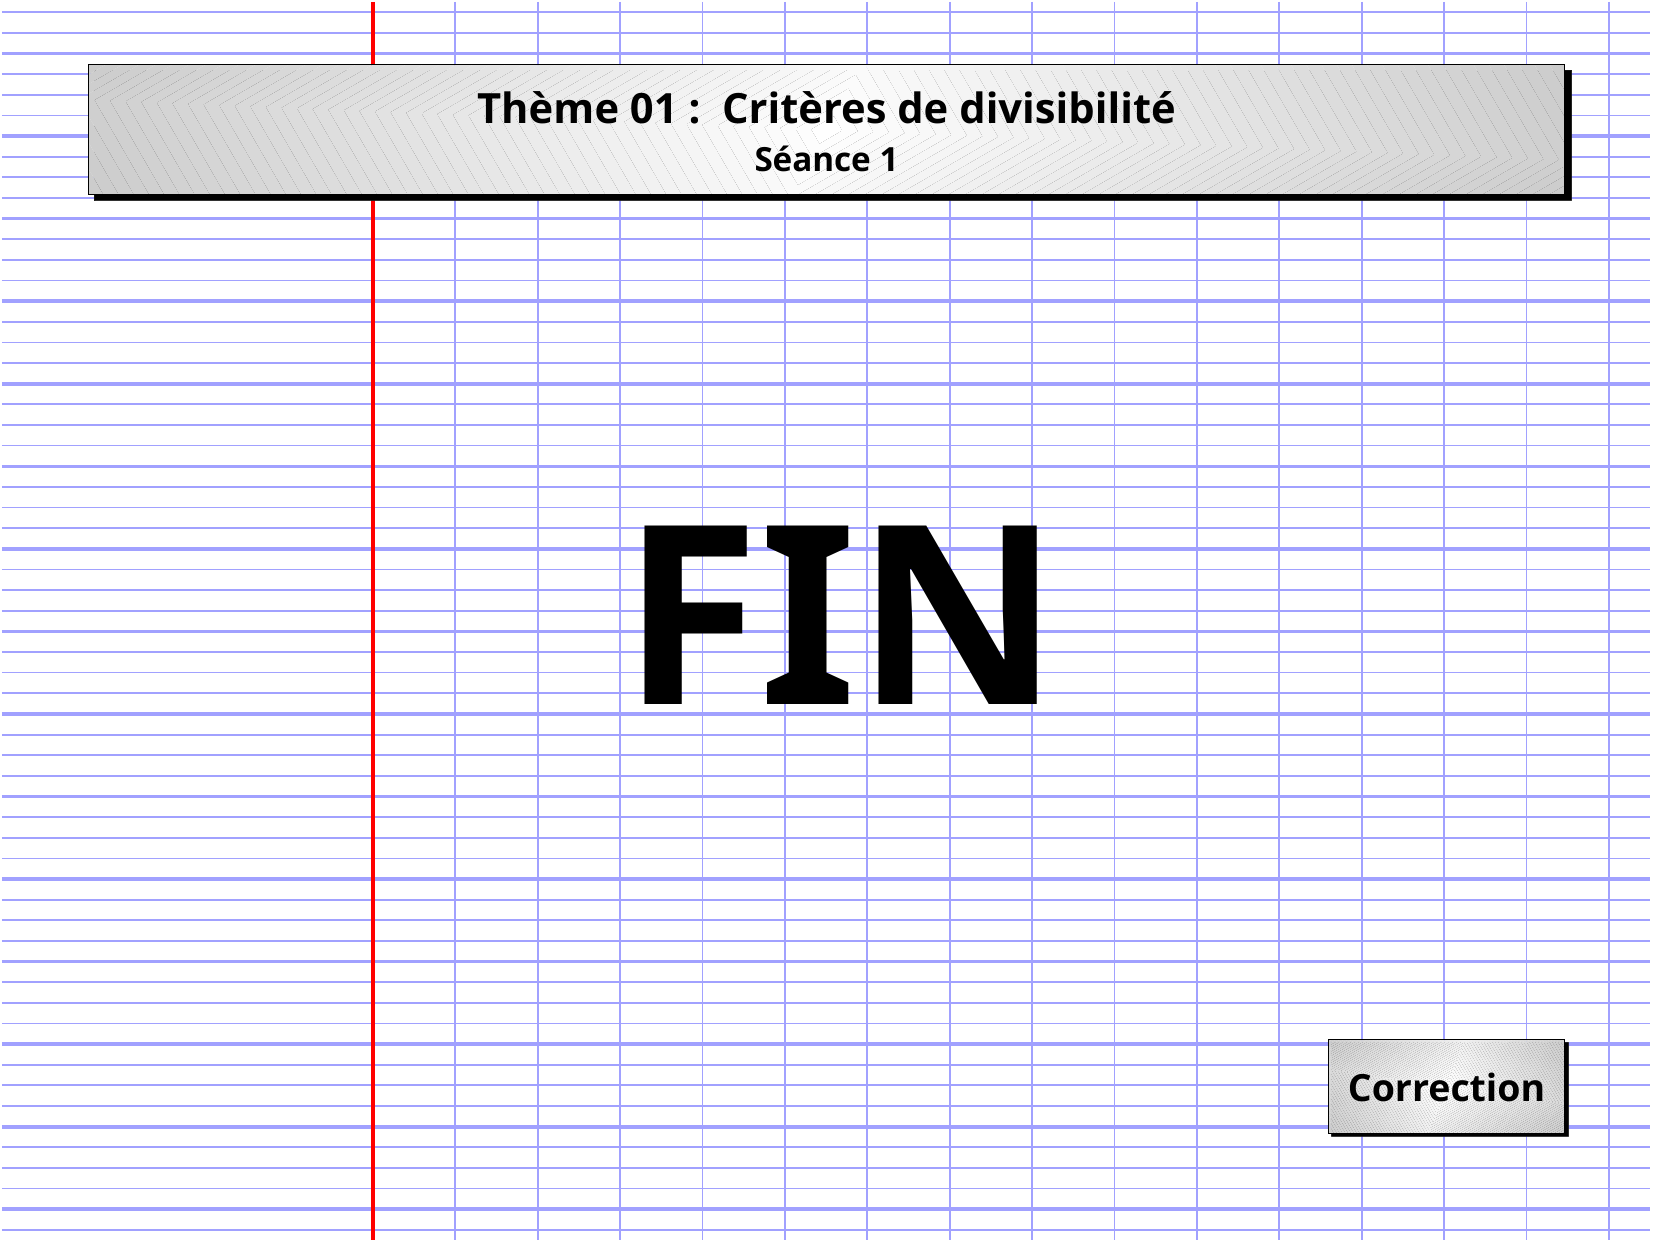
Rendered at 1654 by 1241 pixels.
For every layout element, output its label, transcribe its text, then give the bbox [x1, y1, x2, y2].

text_box FIN [413, 429, 1270, 798]
picture [0, 0, 1654, 1241]
text_box Thème 01 : Critères de divisibilité Séance 1 [88, 64, 1565, 195]
text_box Correction [1328, 1039, 1565, 1134]
